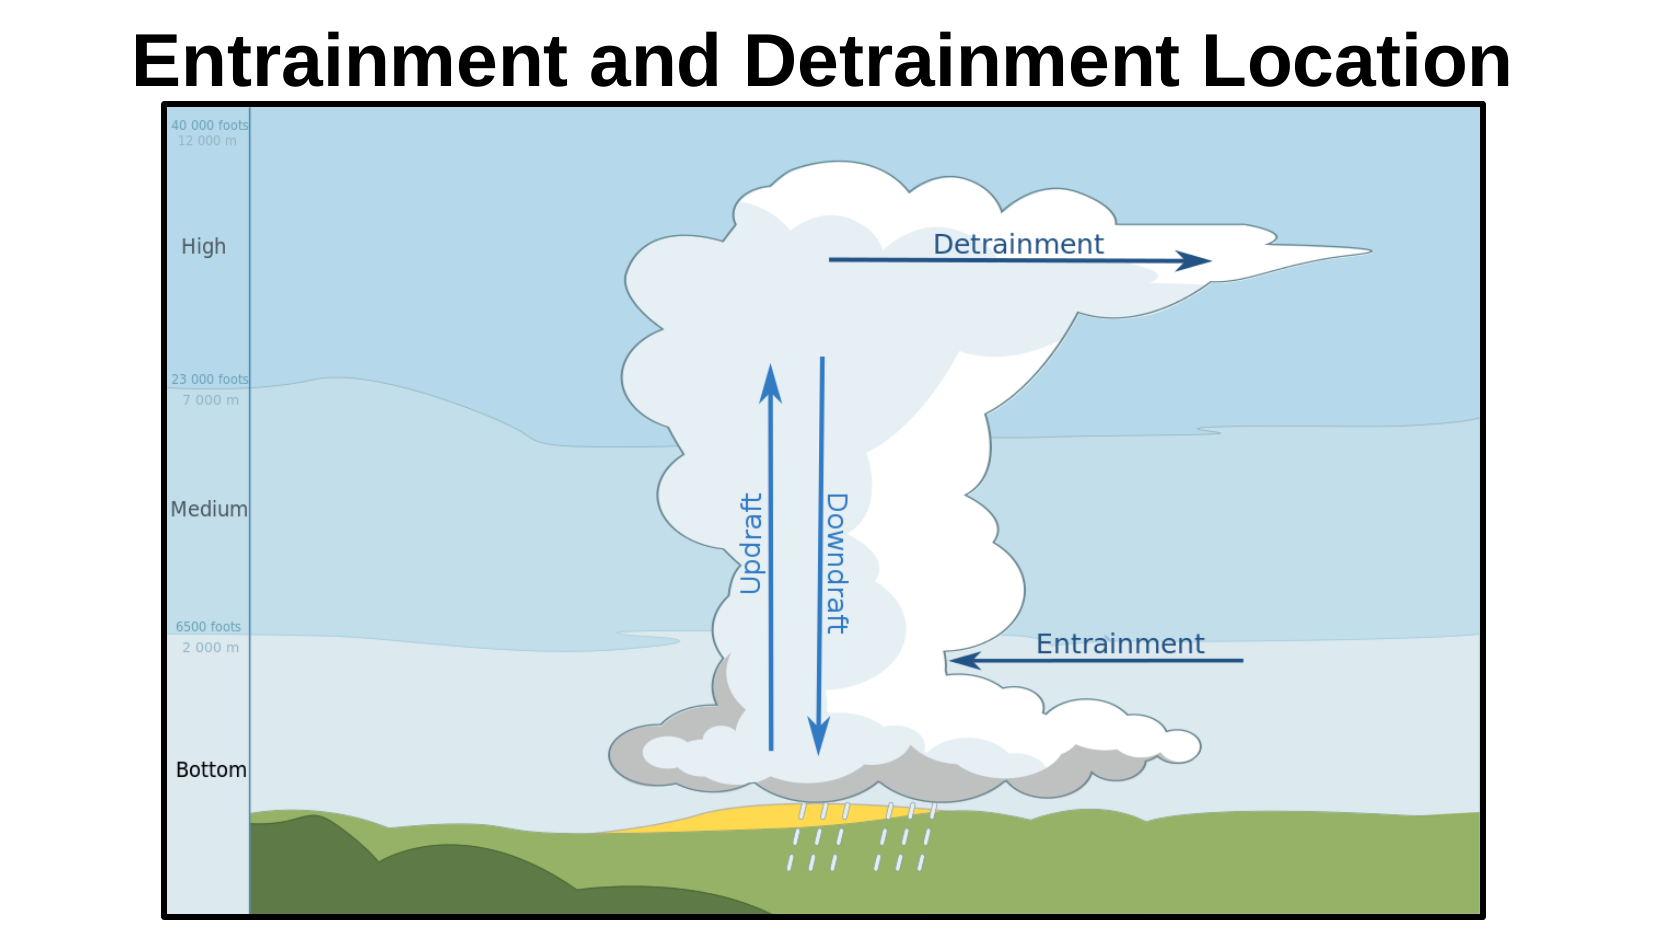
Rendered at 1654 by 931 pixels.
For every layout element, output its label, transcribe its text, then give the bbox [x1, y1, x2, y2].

title Entrainment and Detrainment Location [0, 5, 1651, 107]
picture [167, 107, 1480, 915]
